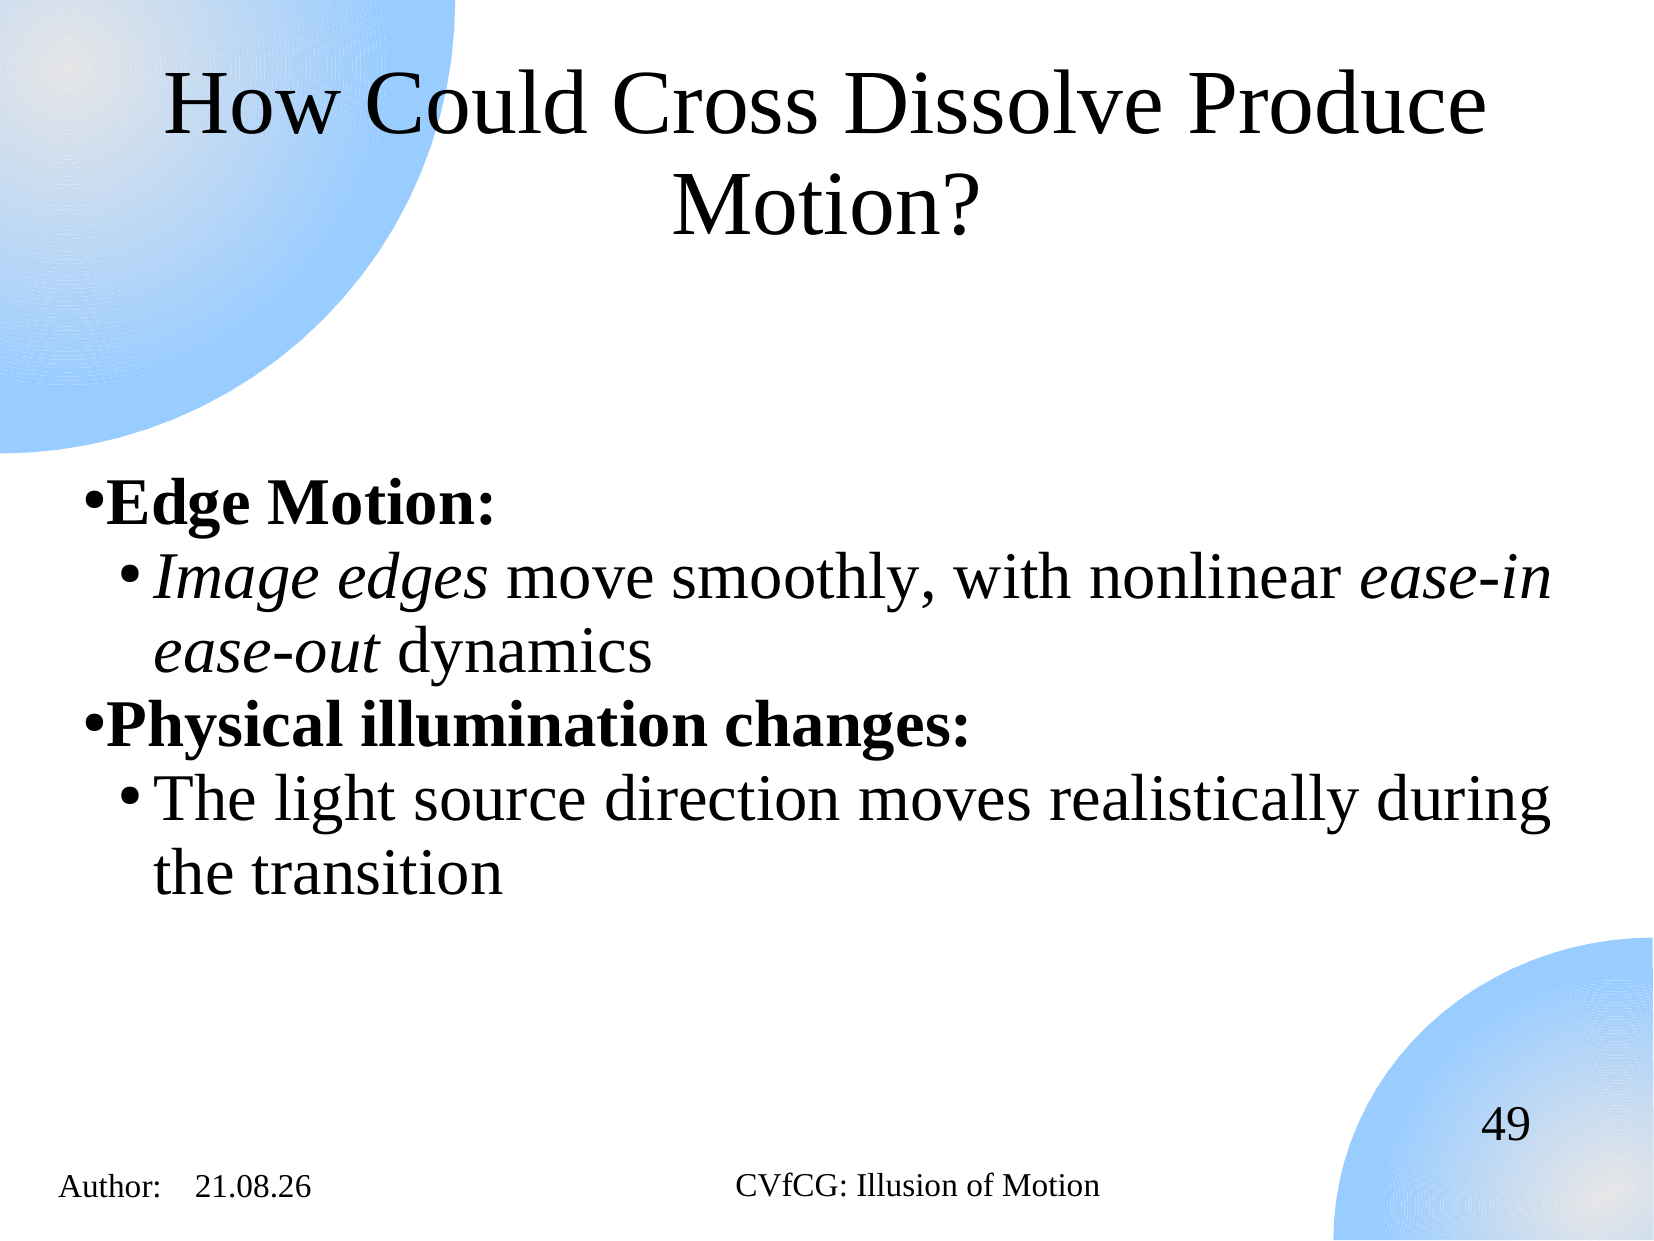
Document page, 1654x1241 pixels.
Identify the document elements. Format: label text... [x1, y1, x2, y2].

text_box CVfCG: Illusion of Motion [735, 1166, 1346, 1204]
subtitle Edge Motion: Image edges move smoothly, with nonlinear ease-in ease-out dynamics Physical illumination changes: The light source direction moves realistically during the transition [82, 290, 1571, 1010]
title How Could Cross Dissolve Produce Motion? [82, 49, 1571, 257]
text_box <number> [1401, 1095, 1611, 1152]
